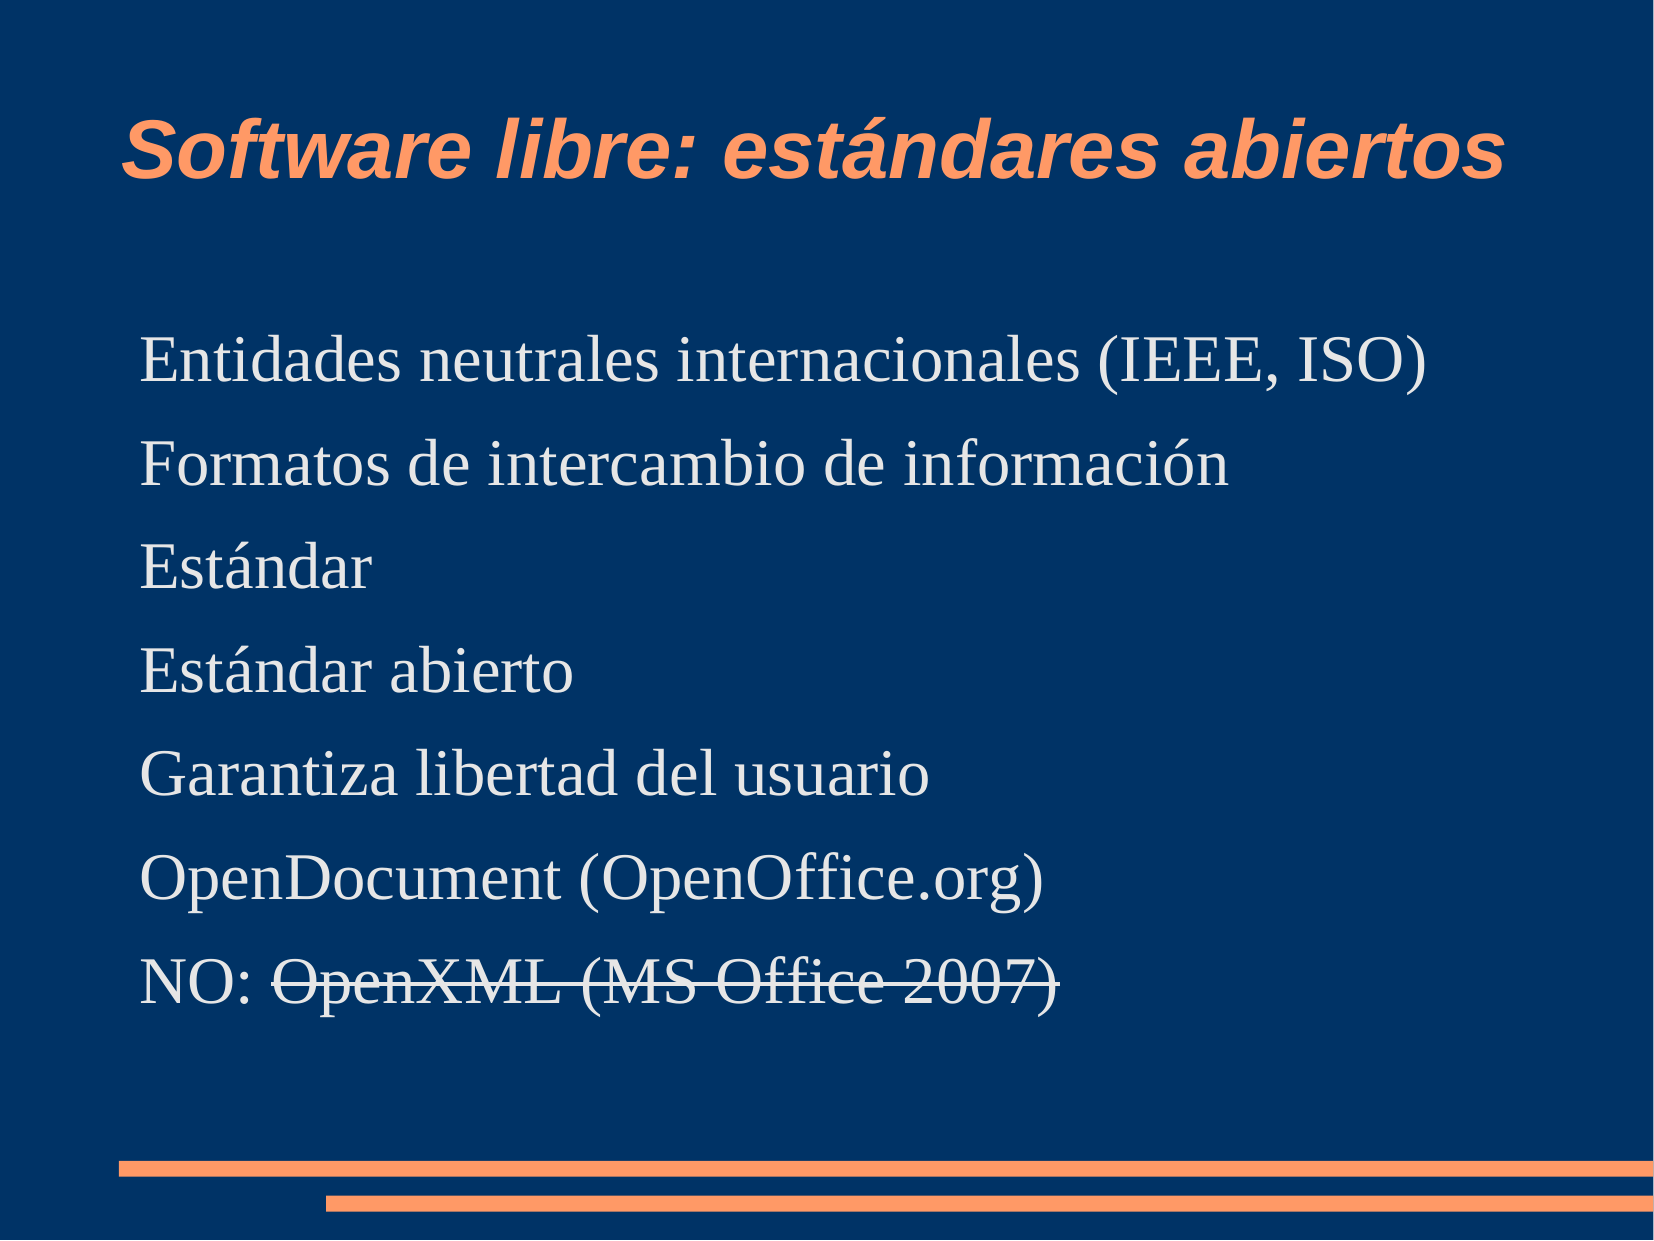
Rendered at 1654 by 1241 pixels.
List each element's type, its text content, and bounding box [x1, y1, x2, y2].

title Software libre: estándares abiertos [121, 53, 1534, 246]
list Entidades neutrales internacionales (IEEE, ISO) Formatos de intercambio de información Estándar Estándar abierto Garantiza libertad del usuario OpenDocument (OpenOffice.org) NO: OpenXML (MS Office 2007) [121, 322, 1561, 1118]
